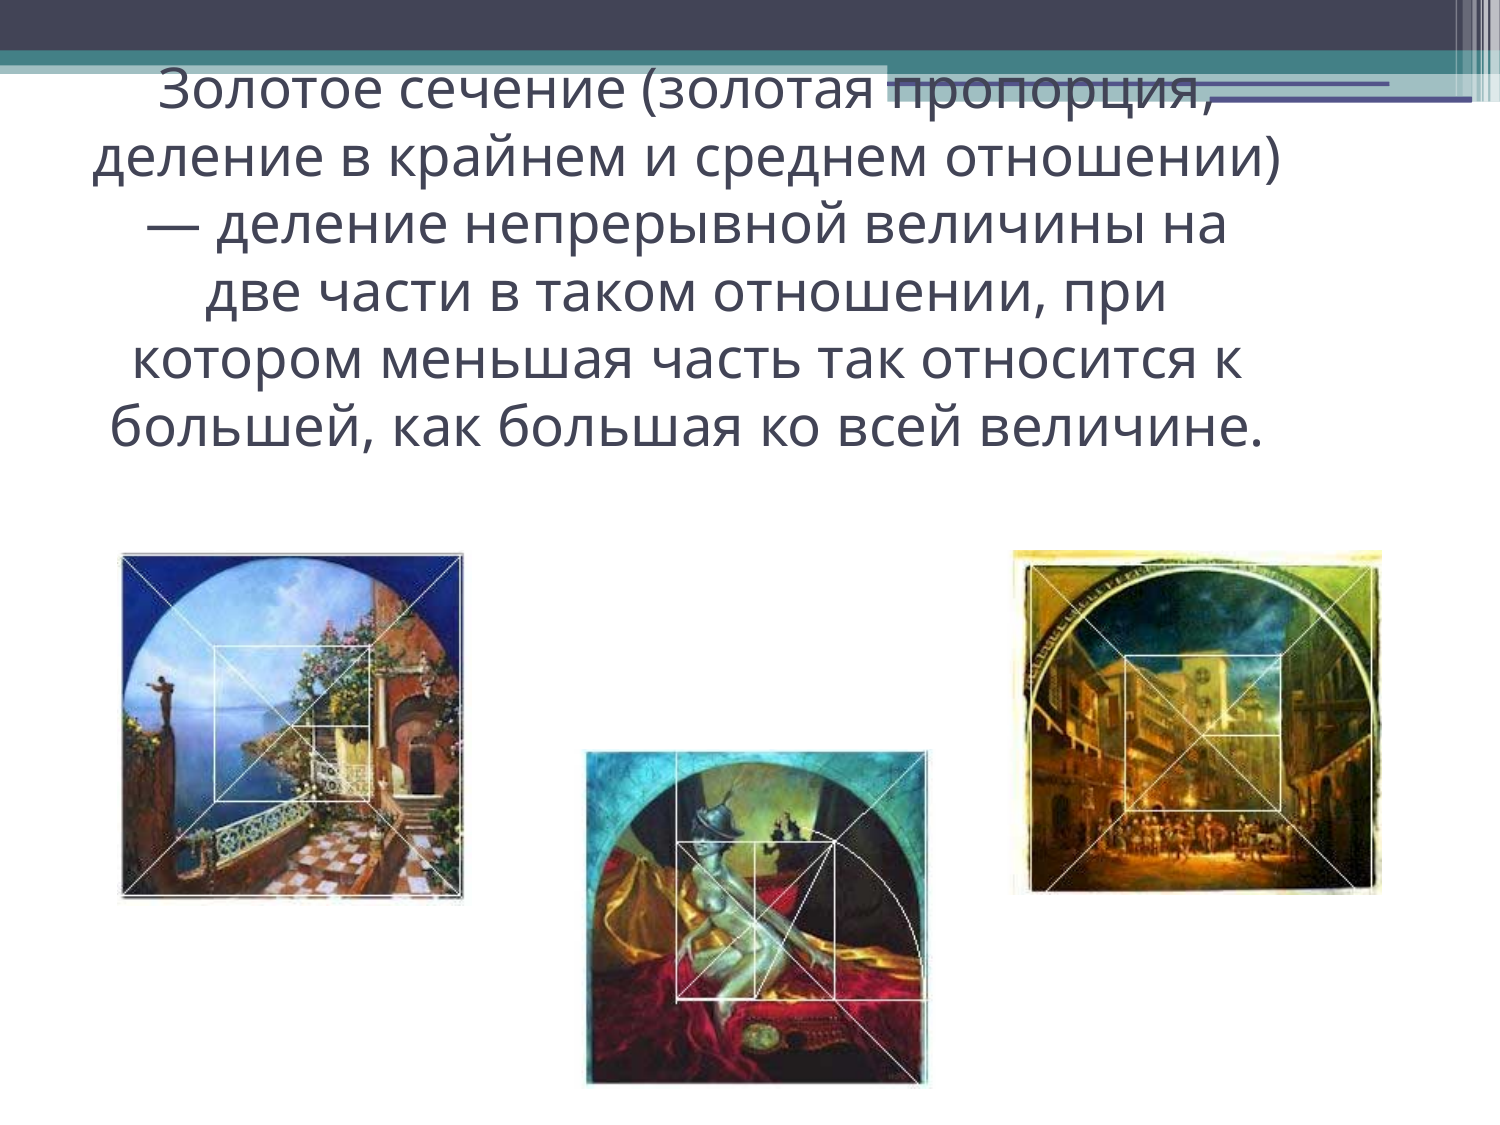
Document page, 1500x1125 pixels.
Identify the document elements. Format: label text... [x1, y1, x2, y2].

picture [1007, 550, 1382, 895]
picture [574, 749, 936, 1089]
picture [117, 550, 472, 906]
title Золотое сечение (золотая пропорция, деление в крайнем и среднем отношении) — деление непрерывной величины на две части в таком отношении, при котором меньшая часть так относится к большей, как большая ко всей величине. [75, 45, 1300, 645]
